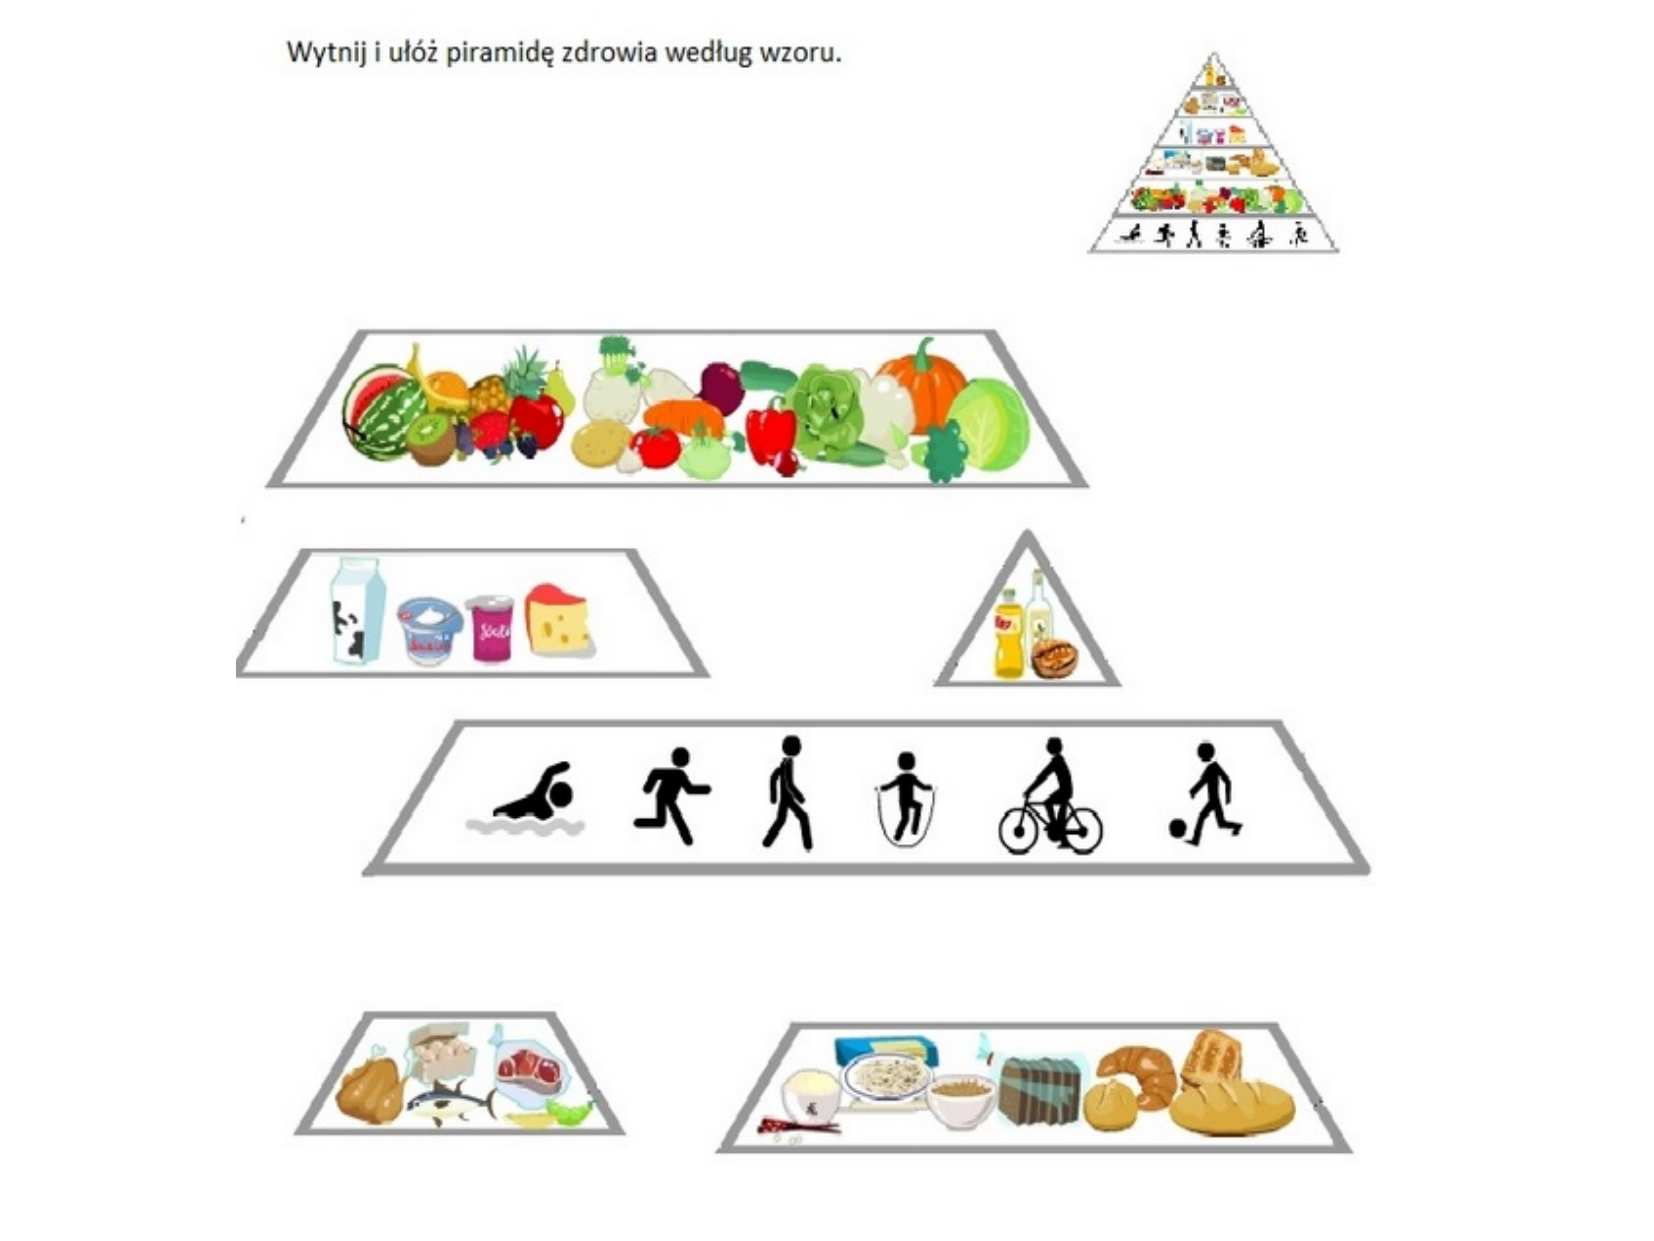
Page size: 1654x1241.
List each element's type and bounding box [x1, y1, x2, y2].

picture [236, 11, 1382, 1229]
